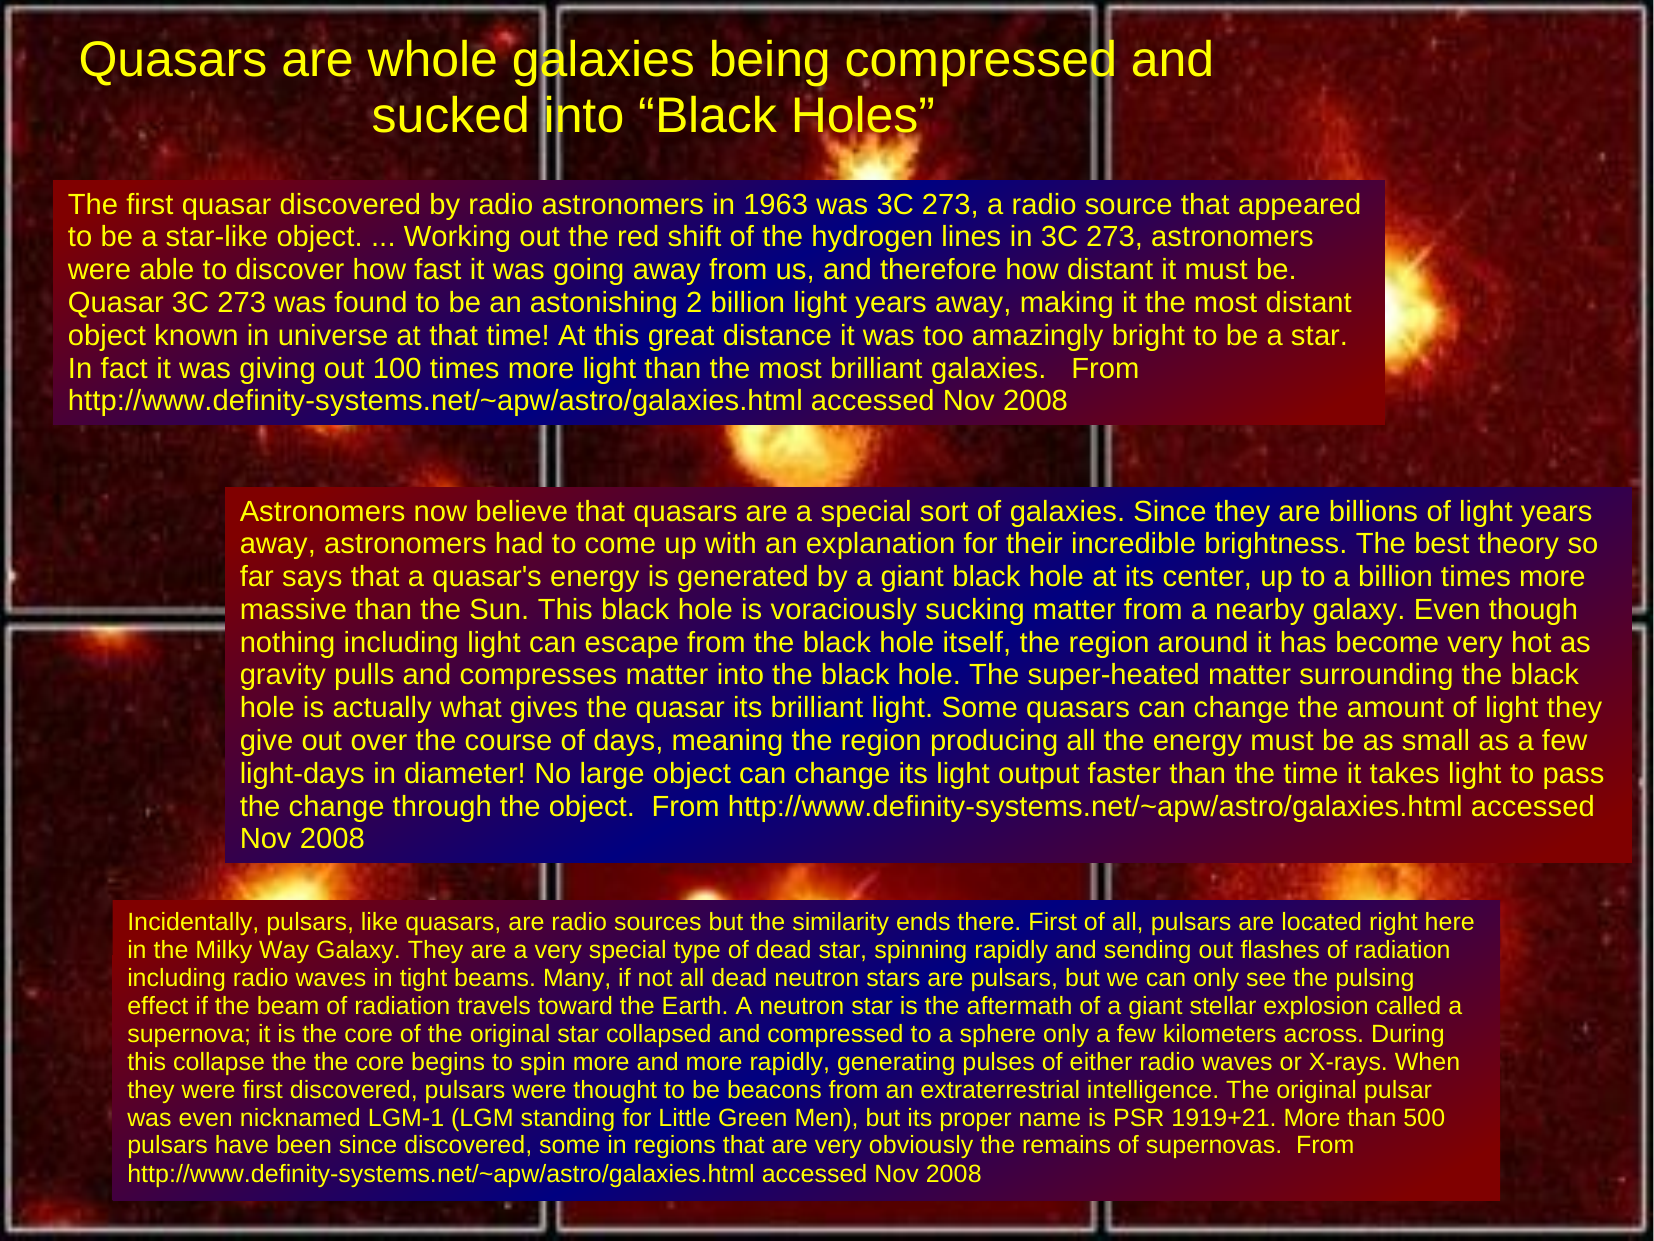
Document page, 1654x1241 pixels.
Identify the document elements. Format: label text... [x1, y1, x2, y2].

text_box Incidentally, pulsars, like quasars, are radio sources but the similarity ends there. First of all, pulsars are located right here in the Milky Way Galaxy. They are a very special type of dead star, spinning rapidly and sending out flashes of radiation including radio waves in tight beams. Many, if not all dead neutron stars are pulsars, but we can only see the pulsing effect if the beam of radiation travels toward the Earth. A neutron star is the aftermath of a giant stellar explosion called a supernova; it is the core of the original star collapsed and compressed to a sphere only a few kilometers across. During this collapse the the core begins to spin more and more rapidly, generating pulses of either radio waves or X-rays. When they were first discovered, pulsars were thought to be beacons from an extraterrestrial intelligence. The original pulsar was even nicknamed LGM-1 (LGM standing for Little Green Men), but its proper name is PSR 1919+21. More than 500 pulsars have been since discovered, some in regions that are very obviously the remains of supernovas. From http://www.definity-systems.net/~apw/astro/galaxies.html accessed Nov 2008 [112, 900, 1501, 1201]
text_box The first quasar discovered by radio astronomers in 1963 was 3C 273, a radio source that appeared to be a star-like object. ... Working out the red shift of the hydrogen lines in 3C 273, astronomers were able to discover how fast it was going away from us, and therefore how distant it must be. Quasar 3C 273 was found to be an astonishing 2 billion light years away, making it the most distant object known in universe at that time! At this great distance it was too amazingly bright to be a star. In fact it was giving out 100 times more light than the most brilliant galaxies. From http://www.definity-systems.net/~apw/astro/galaxies.html accessed Nov 2008 [53, 180, 1385, 425]
text_box Astronomers now believe that quasars are a special sort of galaxies. Since they are billions of light years away, astronomers had to come up with an explanation for their incredible brightness. The best theory so far says that a quasar's energy is generated by a giant black hole at its center, up to a billion times more massive than the Sun. This black hole is voraciously sucking matter from a nearby galaxy. Even though nothing including light can escape from the black hole itself, the region around it has become very hot as gravity pulls and compresses matter into the black hole. The super-heated matter surrounding the black hole is actually what gives the quasar its brilliant light. Some quasars can change the amount of light they give out over the course of days, meaning the region producing all the energy must be as small as a few light-days in diameter! No large object can change its light output faster than the time it takes light to pass the change through the object. From http://www.definity-systems.net/~apw/astro/galaxies.html accessed Nov 2008 [225, 487, 1632, 863]
text_box Quasars are whole galaxies being compressed and sucked into “Black Holes” [32, 23, 1276, 151]
picture [0, 0, 1654, 1241]
